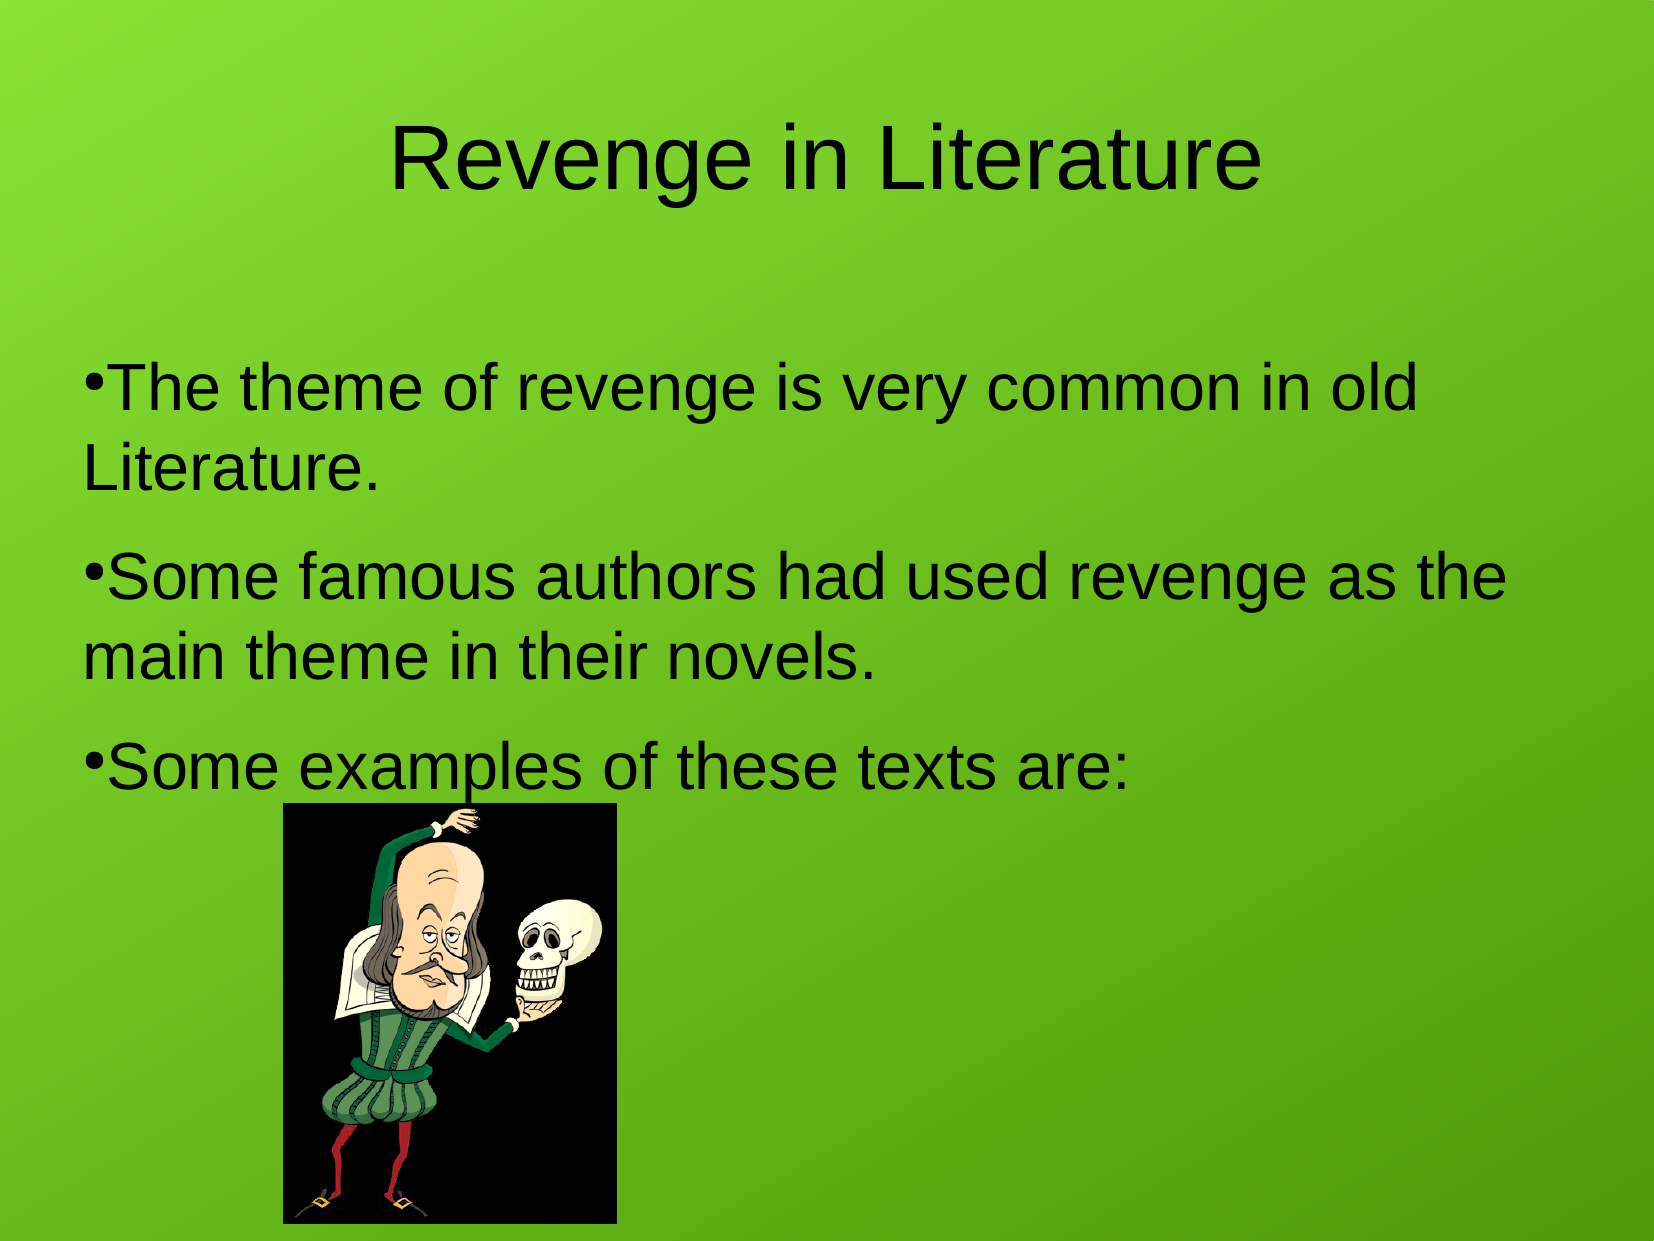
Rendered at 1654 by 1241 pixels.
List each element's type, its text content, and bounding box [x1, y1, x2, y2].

title Revenge in Literature [82, 49, 1571, 257]
list The theme of revenge is very common in old Literature. Some famous authors had used revenge as the main theme in their novels. Some examples of these texts are: [82, 343, 1571, 1063]
picture [283, 803, 617, 1224]
